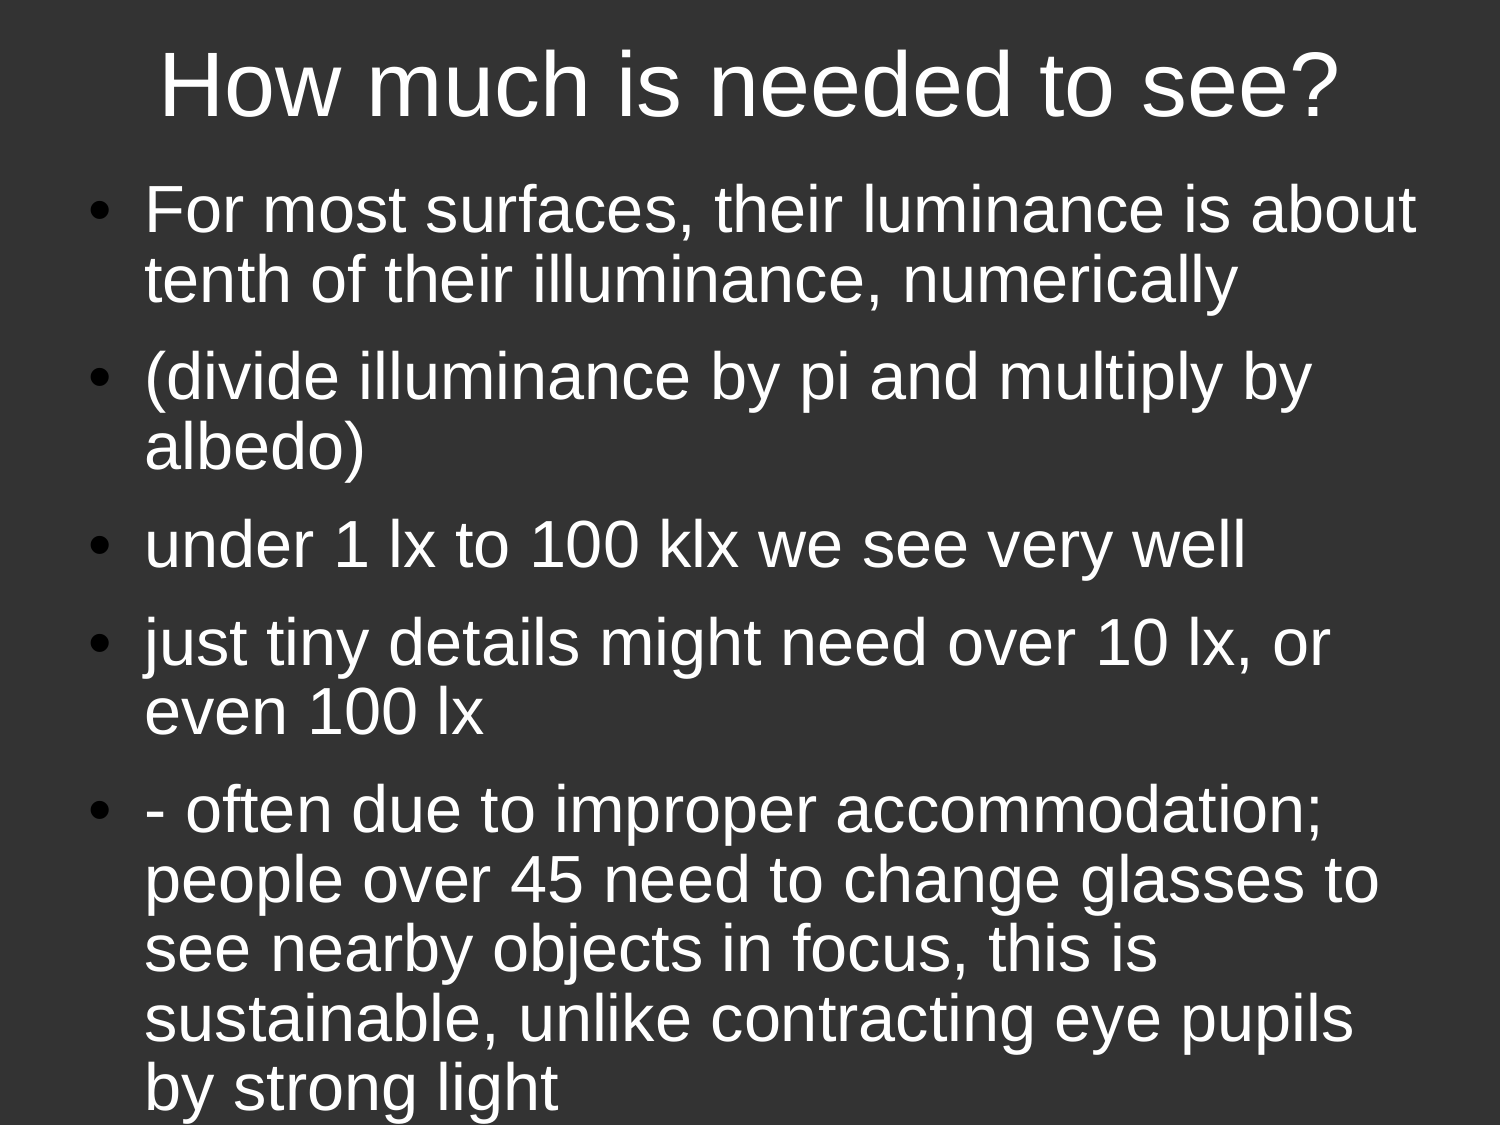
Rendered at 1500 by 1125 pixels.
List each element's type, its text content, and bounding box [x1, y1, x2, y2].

title How much is needed to see? [75, 21, 1425, 257]
list For most surfaces, their luminance is about tenth of their illuminance, numerically (divide illuminance by pi and multiply by albedo) under 1 lx to 100 klx we see very well just tiny details might need over 10 lx, or even 100 lx - often due to improper accommodation; people over 45 need to change glasses to see nearby objects in focus, this is sustainable, unlike contracting eye pupils by strong light [88, 177, 1439, 1125]
